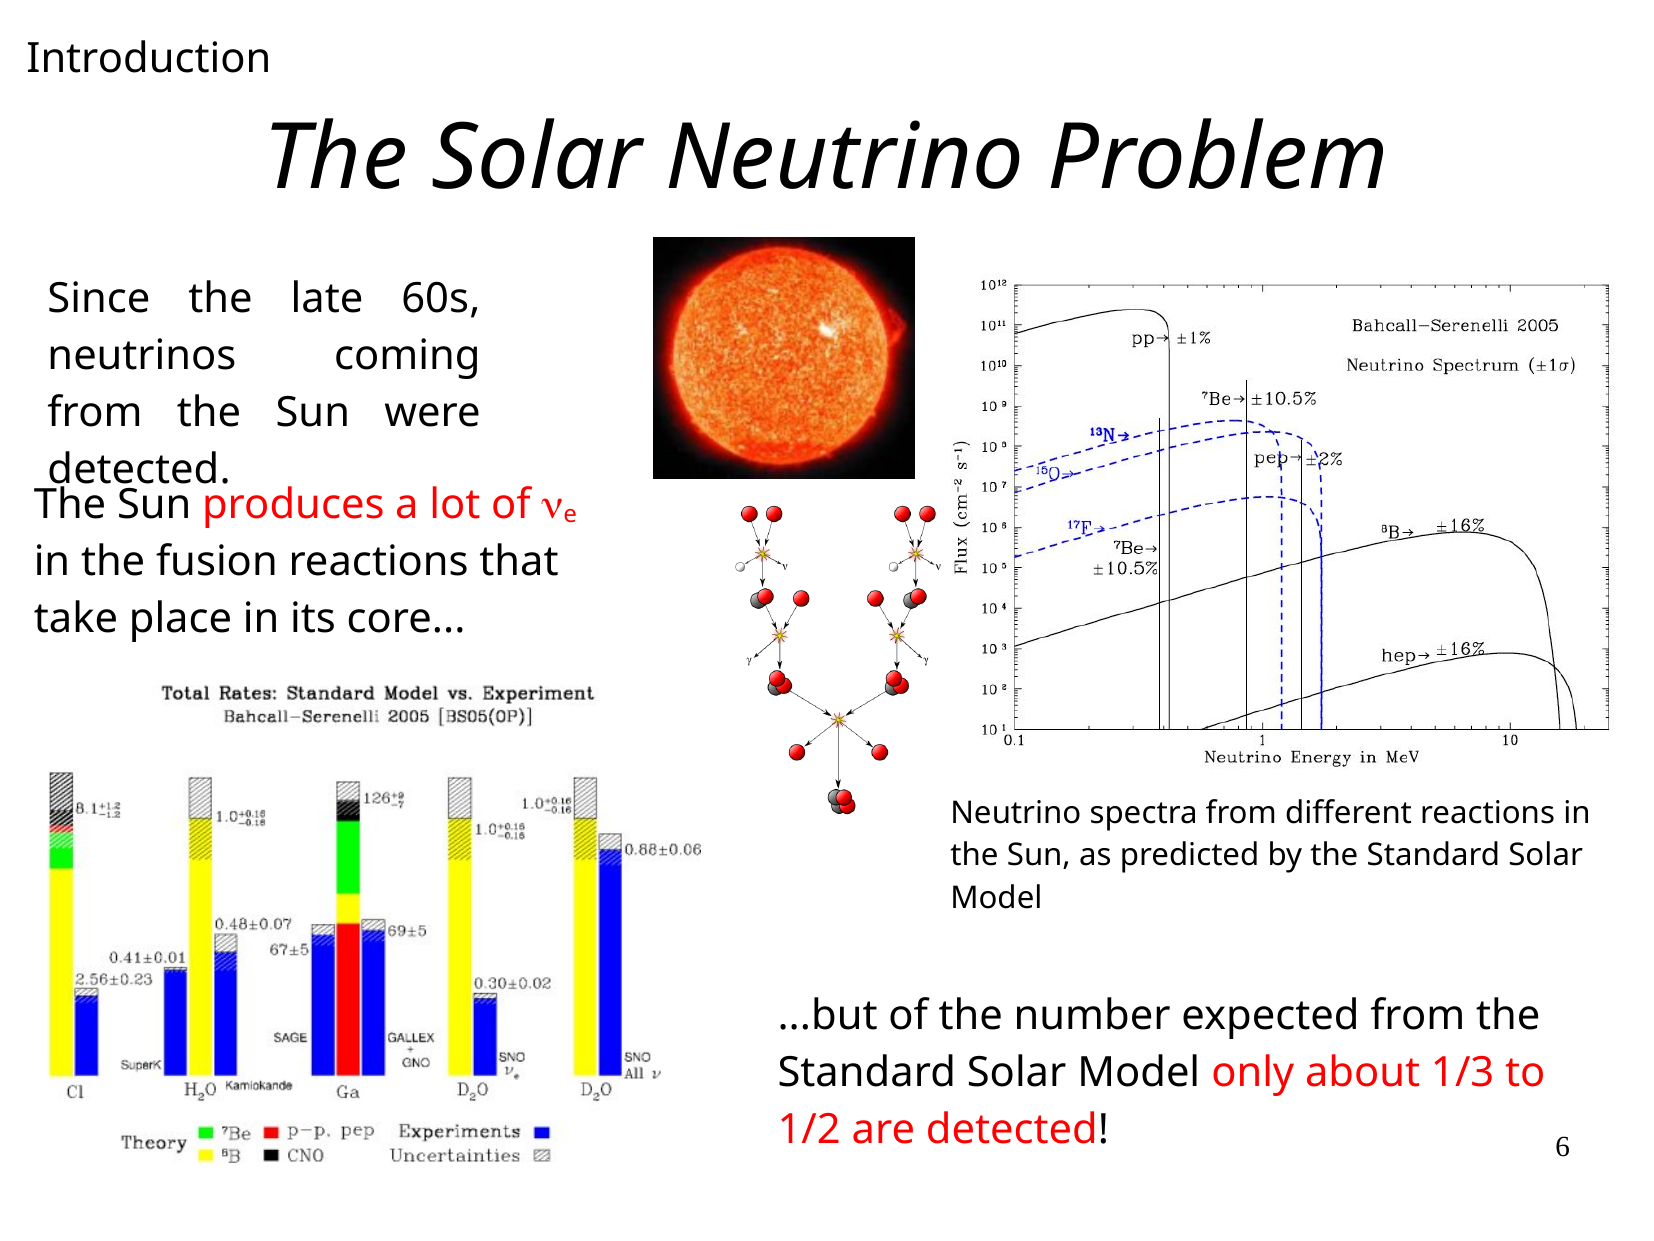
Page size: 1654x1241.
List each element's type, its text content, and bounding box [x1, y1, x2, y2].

title The Solar Neutrino Problem [82, 56, 1571, 250]
picture [730, 273, 1620, 825]
text_box Neutrino spectra from different reactions in the Sun, as predicted by the Standard Solar Model [935, 782, 1630, 873]
text_box Introduction [11, 20, 392, 90]
picture [653, 237, 915, 479]
picture [7, 644, 701, 1163]
text_box The Sun produces a lot of ne in the fusion reactions that take place in its core... [18, 466, 636, 644]
text_box ...but of the number expected from the Standard Solar Model only about 1/3 to 1/2 are detected! [762, 977, 1608, 1143]
text_box Since the late 60s, neutrinos coming from the Sun were detected. [32, 260, 496, 426]
